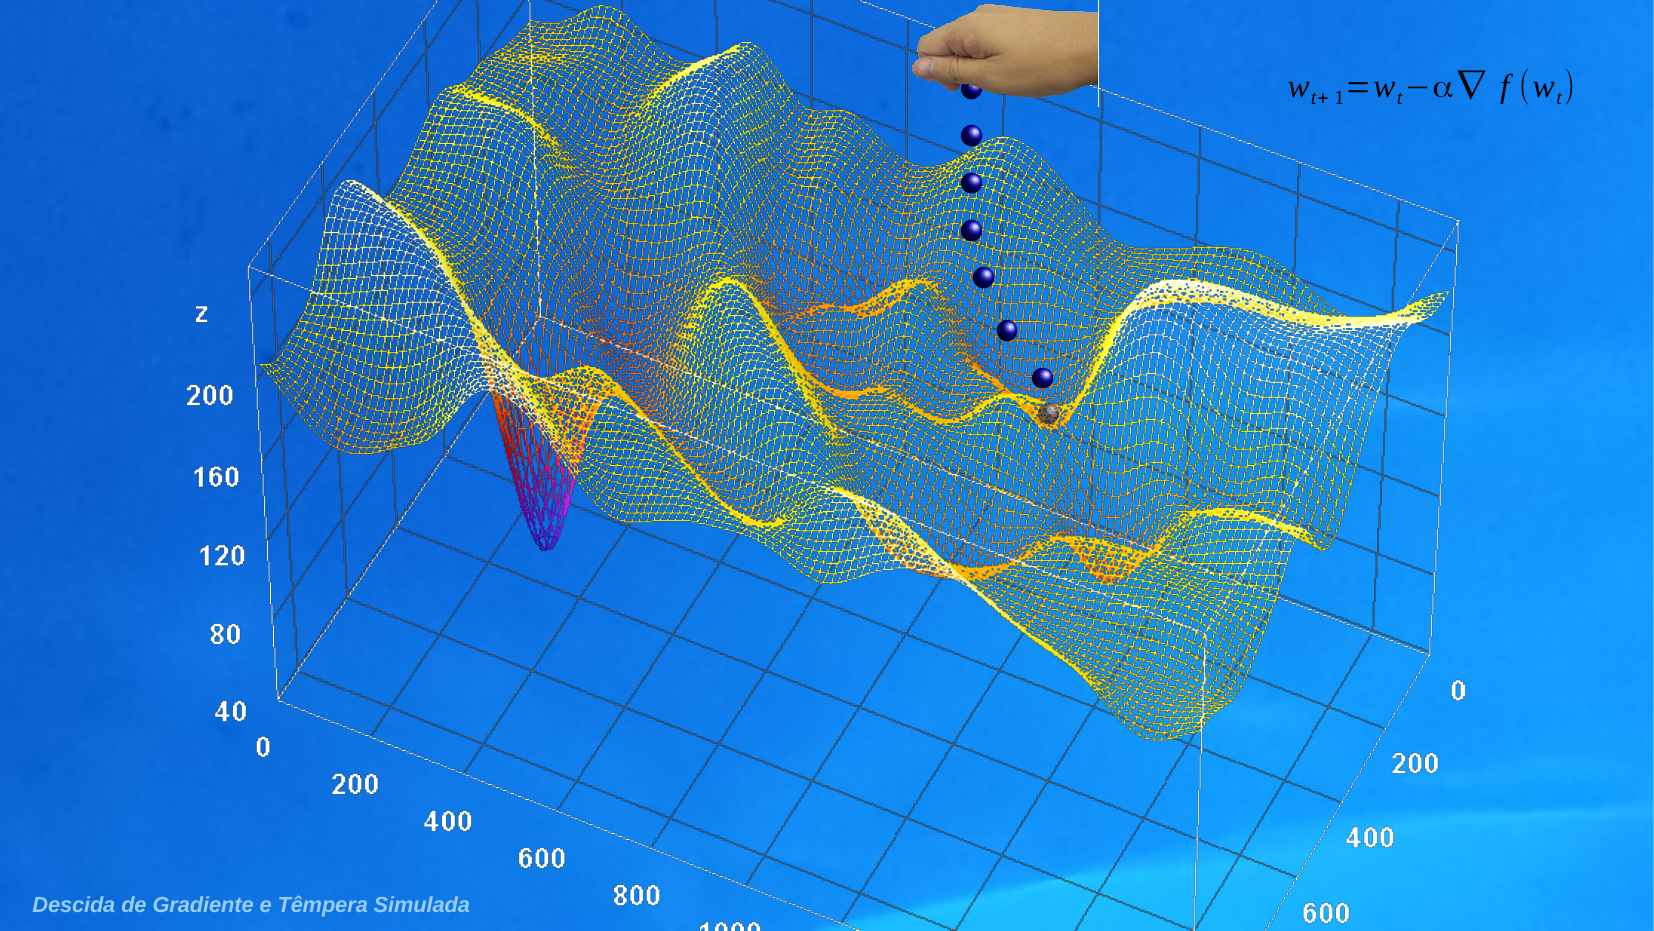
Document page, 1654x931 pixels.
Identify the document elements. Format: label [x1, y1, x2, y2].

chart [1279, 67, 1582, 110]
picture [0, 0, 1654, 931]
